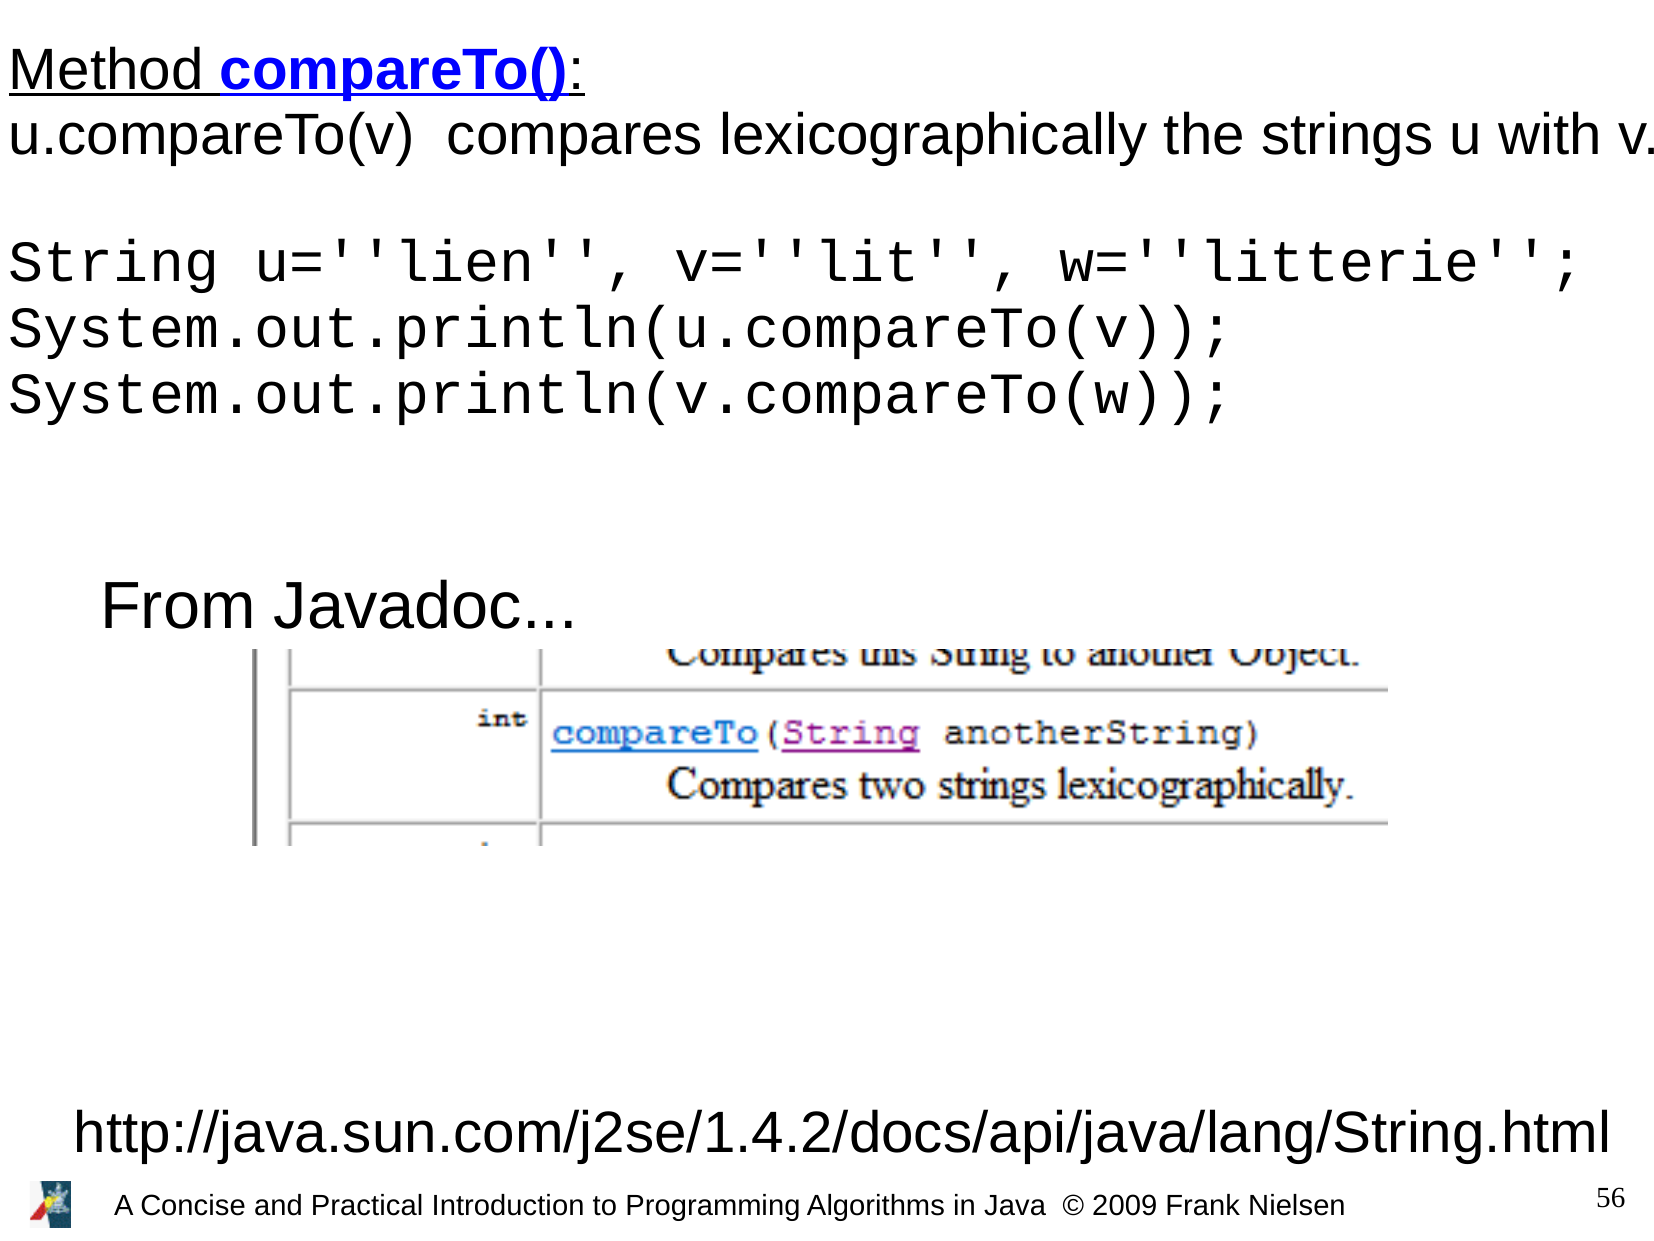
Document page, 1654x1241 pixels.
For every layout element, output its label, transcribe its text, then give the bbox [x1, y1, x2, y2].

picture [252, 649, 1388, 846]
text_box Method compareTo(): u.compareTo(v) compares lexicographically the strings u with v. String u=''lien'', v=''lit'', w=''litterie''; System.out.println(u.compareTo(v)); System.out.println(v.compareTo(w)); [0, 29, 1654, 427]
text_box From Javadoc... [85, 561, 594, 651]
text_box http://java.sun.com/j2se/1.4.2/docs/api/java/lang/String.html [59, 1092, 1629, 1173]
picture [29, 1181, 71, 1228]
